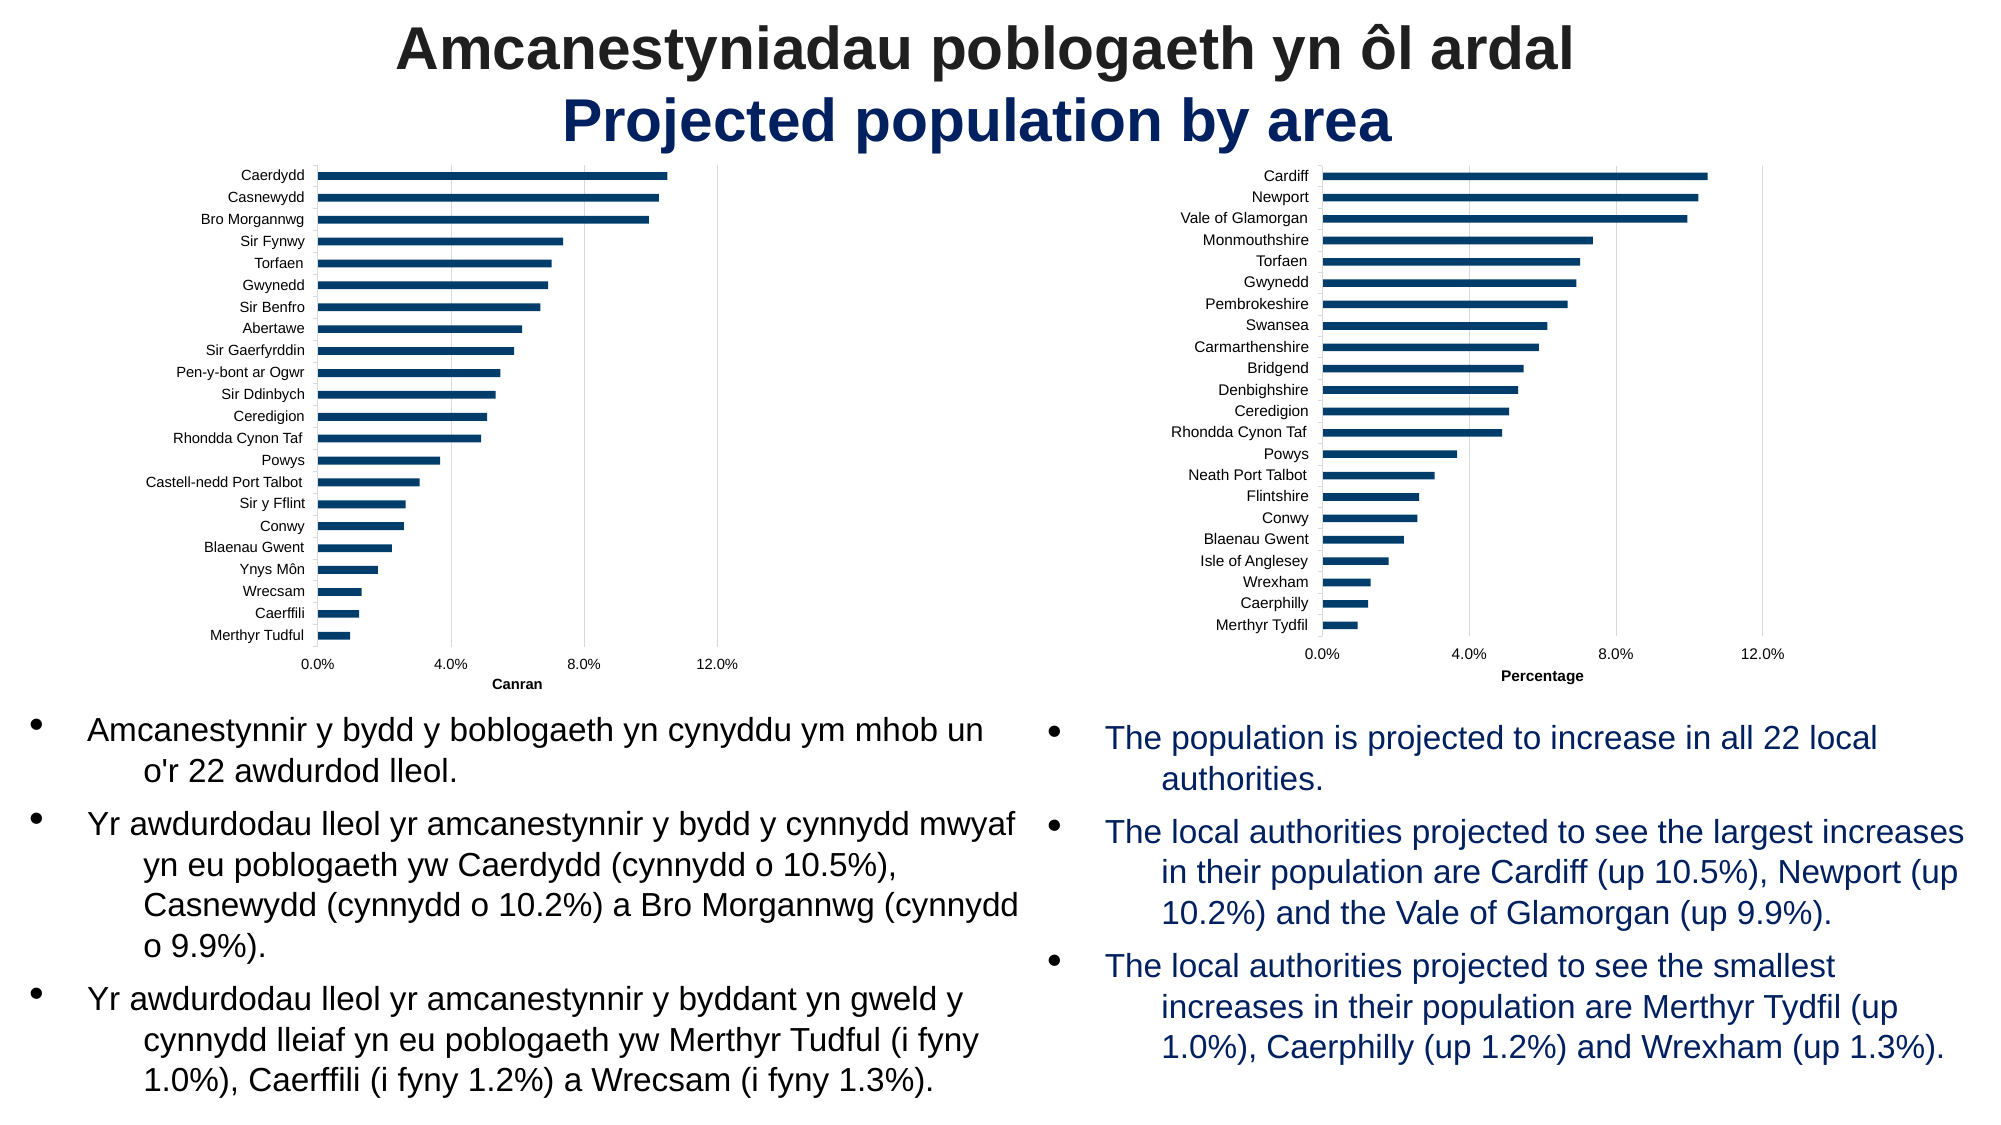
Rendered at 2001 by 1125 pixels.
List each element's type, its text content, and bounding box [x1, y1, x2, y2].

text_box Amcanestyniadau poblogaeth yn ôl ardal Projected population by area [109, 1, 1863, 164]
picture [137, 164, 752, 709]
list The population is projected to increase in all 22 local authorities. The local authorities projected to see the largest increases in their population are Cardiff (up 10.5%), Newport (up 10.2%) and the Vale of Glamorgan (up 9.9%). The local authorities projected to see the smallest increases in their population are Merthyr Tydfil (up 1.0%), Caerphilly (up 1.2%) and Wrexham (up 1.3%). [1033, 708, 1995, 1106]
picture [1157, 164, 1799, 701]
text_box Amcanestynnir y bydd y boblogaeth yn cynyddu ym mhob un o'r 22 awdurdod lleol. Yr awdurdodau lleol yr amcanestynnir y bydd y cynnydd mwyaf yn eu poblogaeth yw Caerdydd (cynnydd o 10.5%), Casnewydd (cynnydd o 10.2%) a Bro Morgannwg (cynnydd o 9.9%). Yr awdurdodau lleol yr amcanestynnir y byddant yn gweld y cynnydd lleiaf yn eu poblogaeth yw Merthyr Tudful (i fyny 1.0%), Caerffili (i fyny 1.2%) a Wrecsam (i fyny 1.3%). [15, 700, 1040, 1099]
